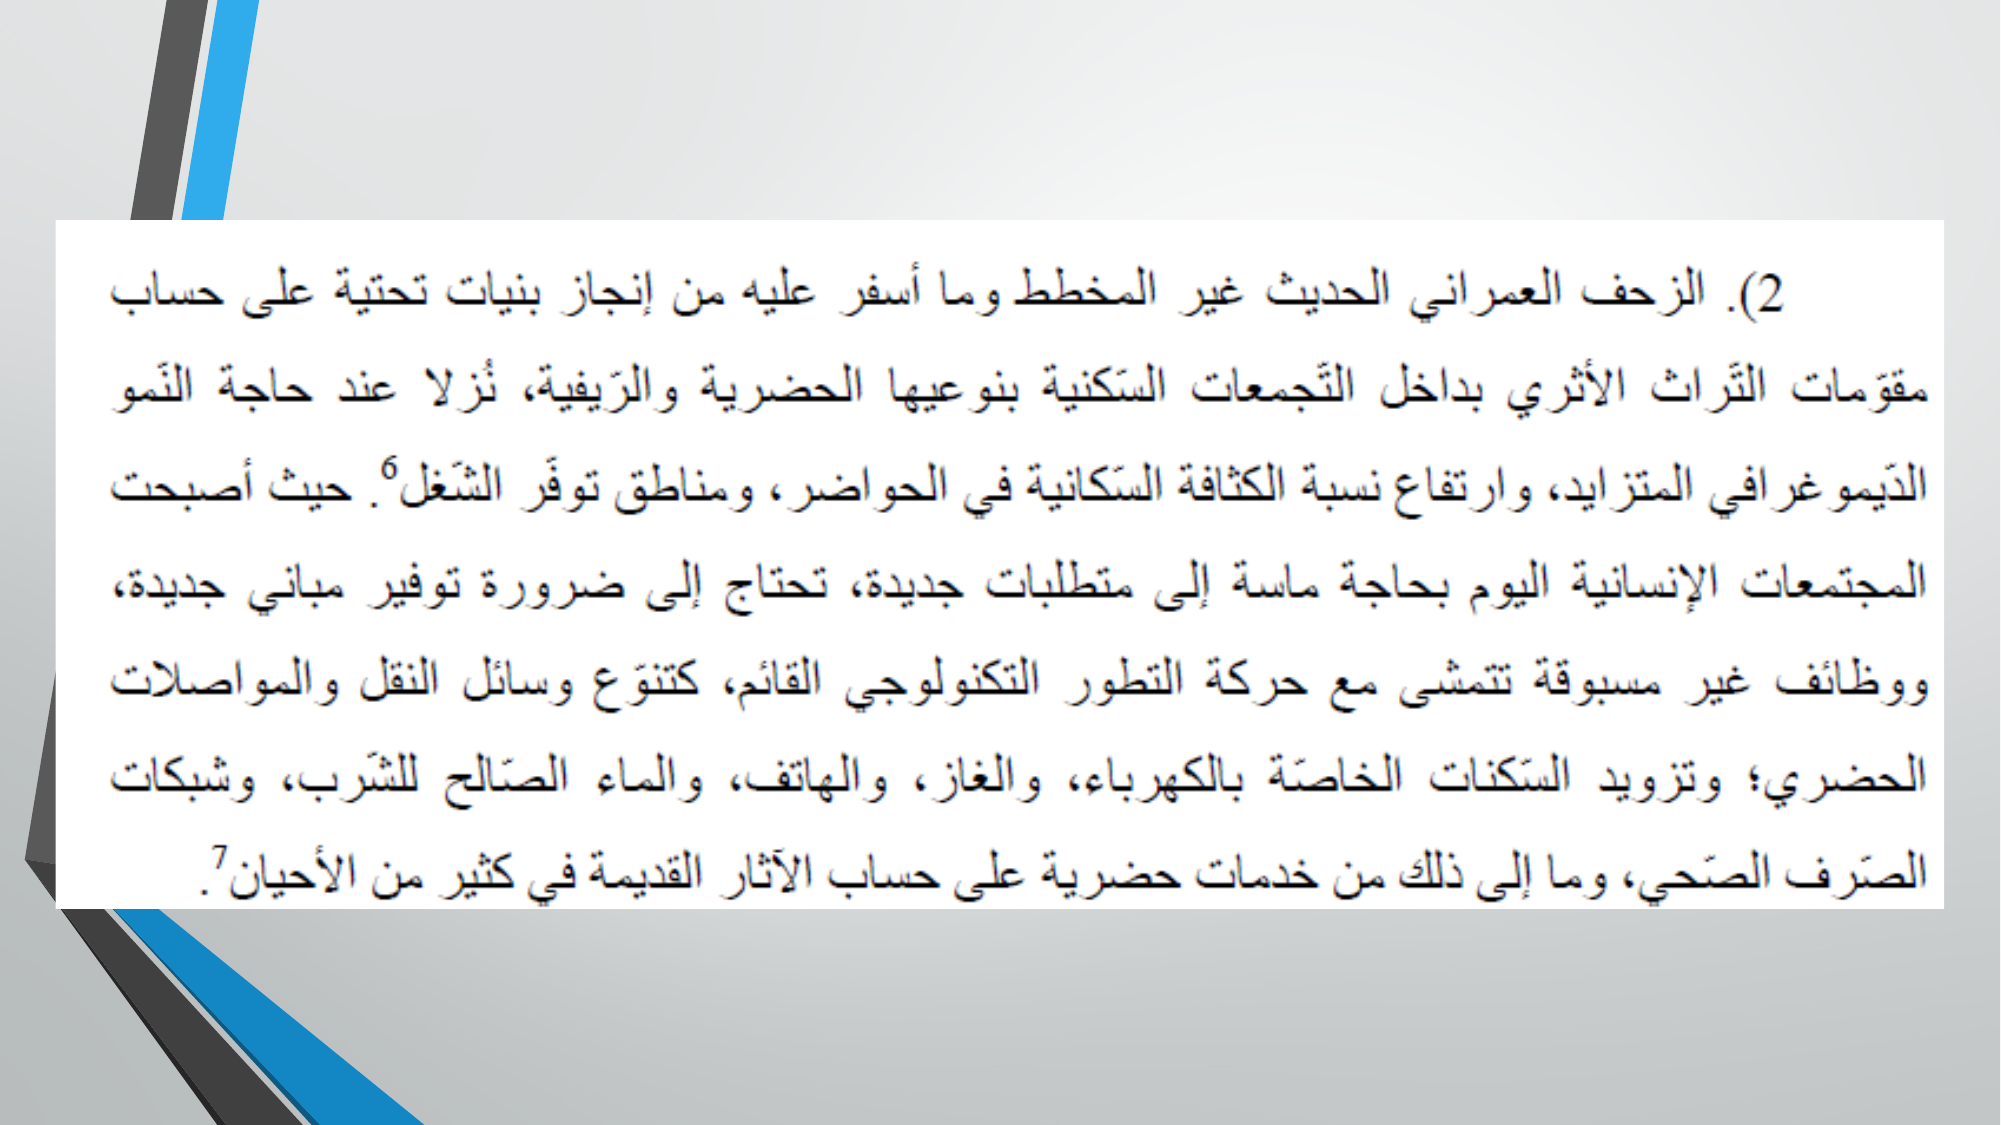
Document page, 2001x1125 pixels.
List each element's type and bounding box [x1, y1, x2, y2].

picture [55, 220, 1945, 909]
